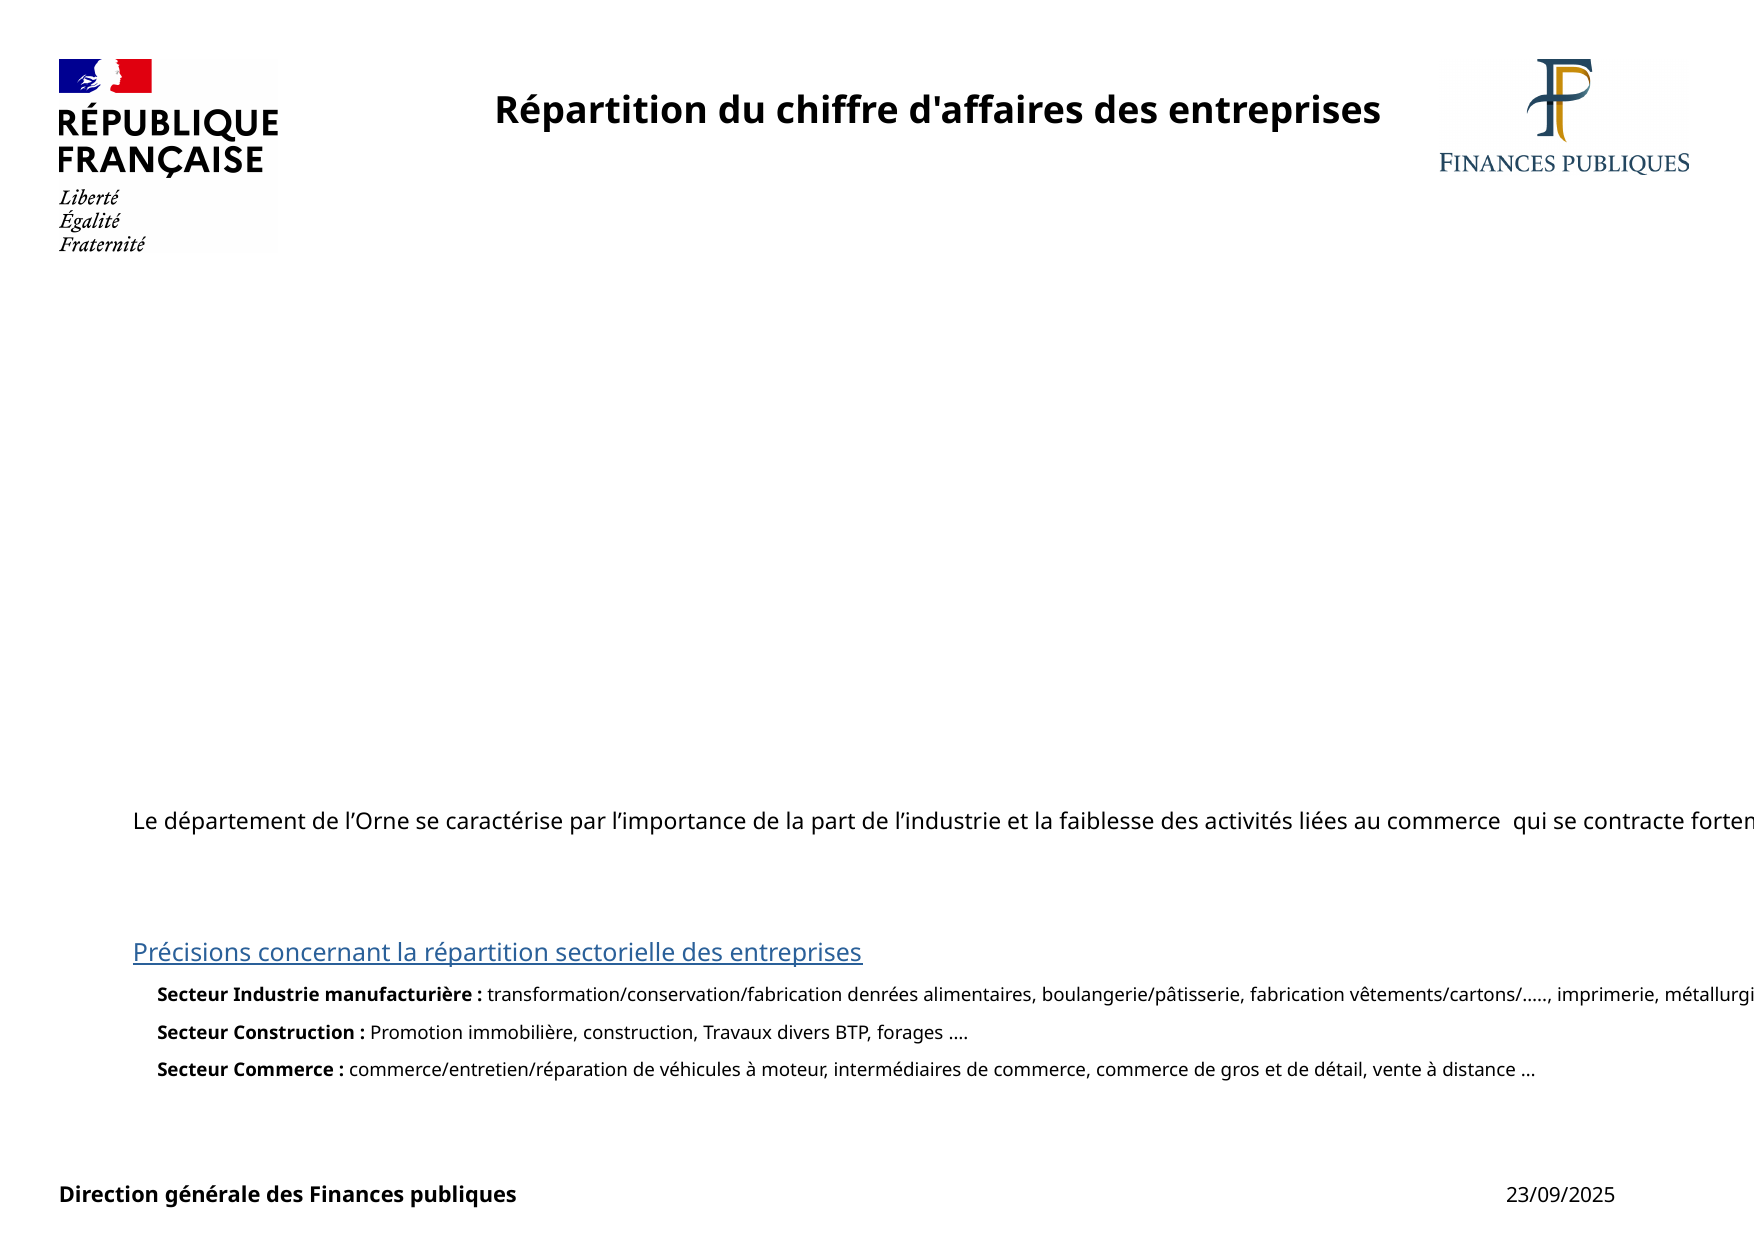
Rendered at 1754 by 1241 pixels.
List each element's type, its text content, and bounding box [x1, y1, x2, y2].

text_box Le département de l’Orne se caractérise par l’importance de la part de l’industrie et la faiblesse des activités liées au commerce qui se contracte fortement comparativement à la situation au 31/08/2024 (-9 points) [118, 797, 1654, 869]
text_box Secteur Industrie manufacturière : transformation/conservation/fabrication denrées alimentaires, boulangerie/pâtisserie, fabrication vêtements/cartons/….., imprimerie, métallurgie, fonderie, fabrication machine agricole, construction de véhicules motorisés ….. Secteur Construction : Promotion immobilière, construction, Travaux divers BTP, forages …. Secteur Commerce : commerce/entretien/réparation de véhicules à moteur, intermédiaires de commerce, commerce de gros et de détail, vente à distance … [142, 974, 1684, 1123]
text_box Précisions concernant la répartition sectorielle des entreprises [118, 926, 1063, 975]
title Répartition du chiffre d'affaires des entreprises [194, 59, 1684, 158]
